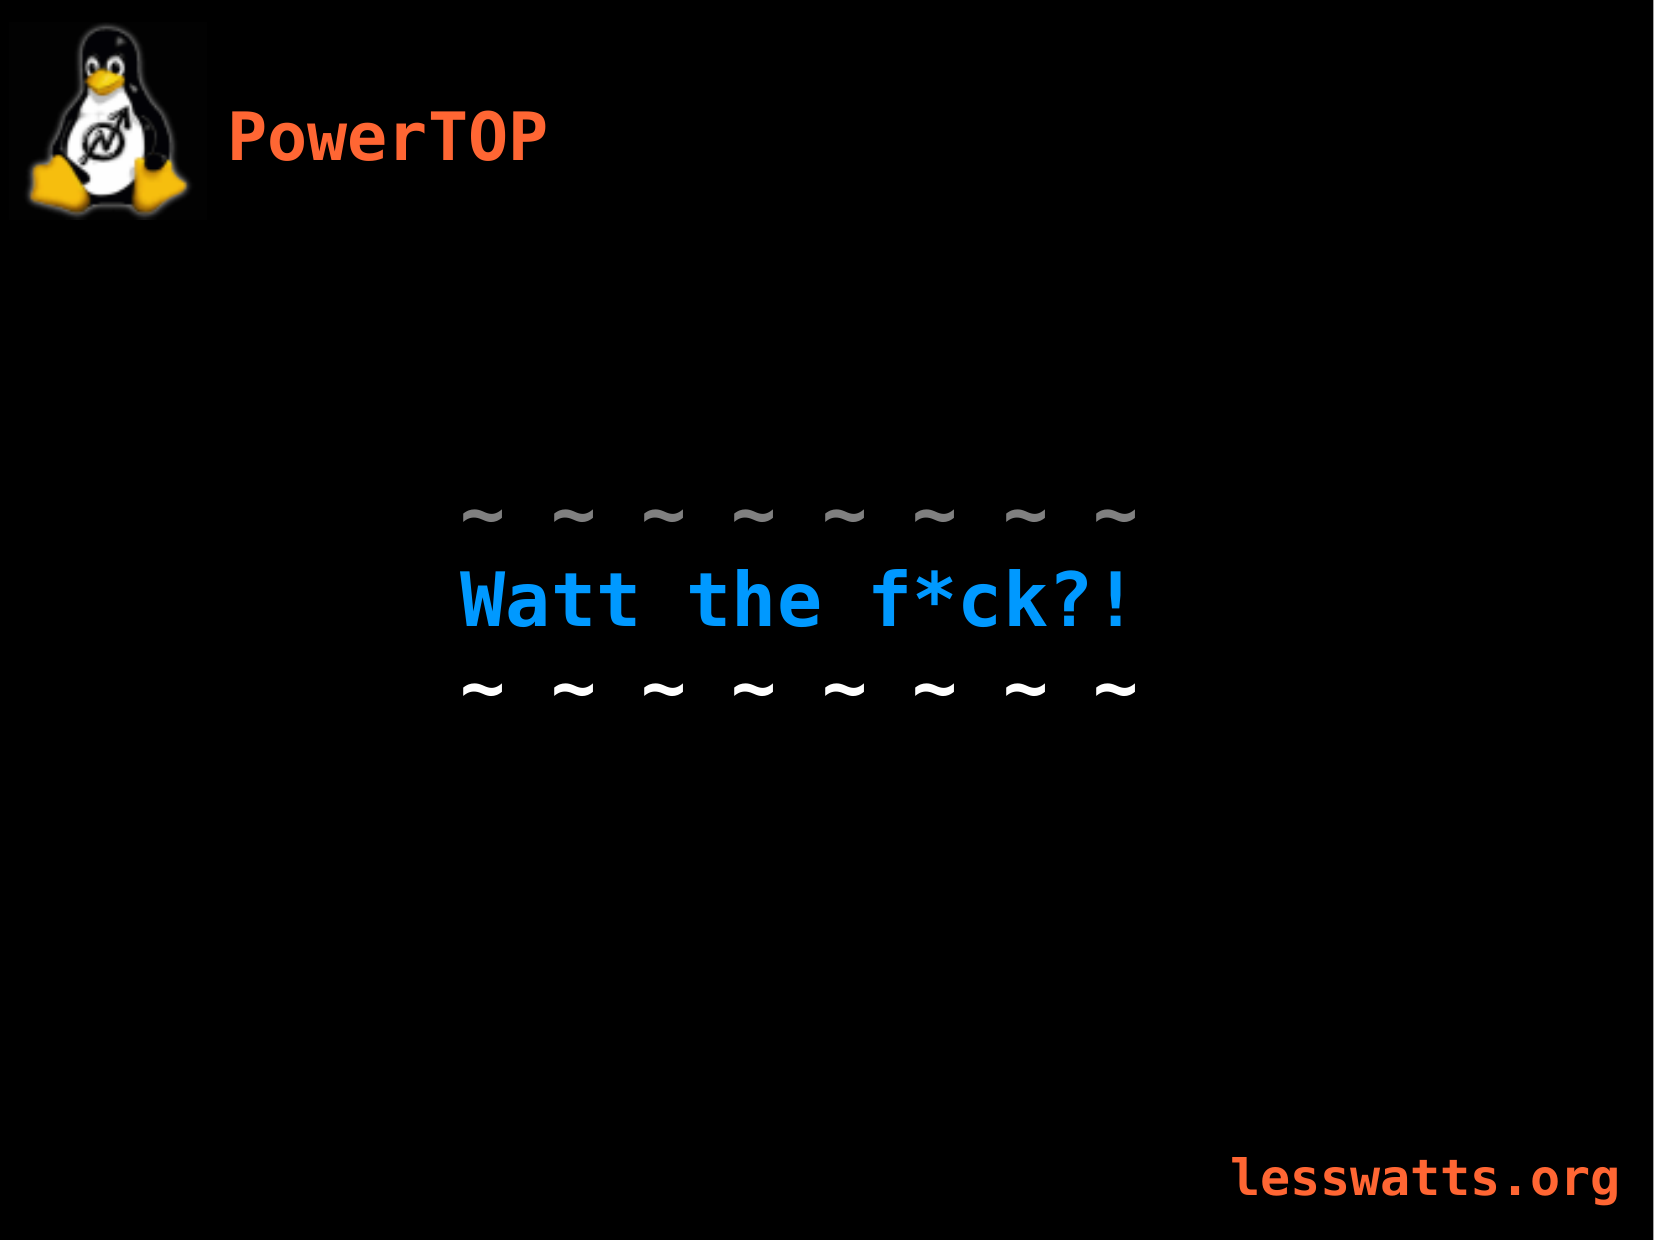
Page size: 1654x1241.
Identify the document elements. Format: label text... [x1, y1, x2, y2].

subtitle ~ ~ ~ ~ ~ ~ ~ ~ Watt the f*ck?! ~ ~ ~ ~ ~ ~ ~ ~ [29, 361, 1571, 1102]
picture [9, 22, 207, 220]
